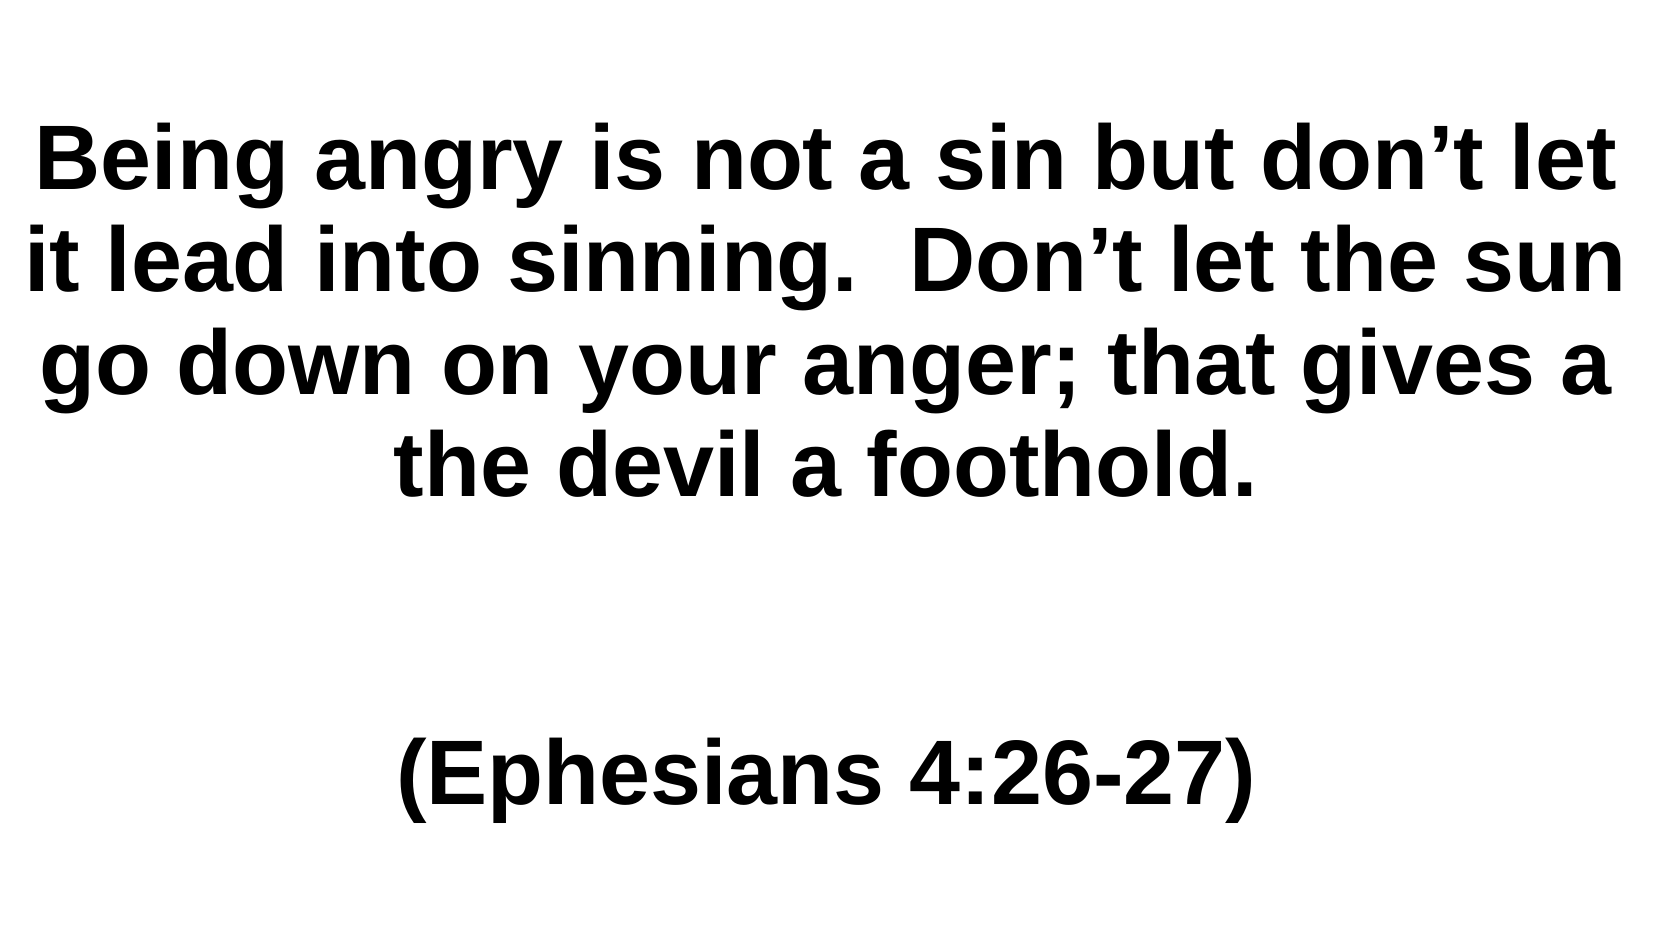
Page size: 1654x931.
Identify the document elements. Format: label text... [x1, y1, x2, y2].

title Being angry is not a sin but don’t let it lead into sinning. Don’t let the sun go down on your anger; that gives a the devil a foothold. (Ephesians 4:26-27) [0, 0, 1654, 931]
